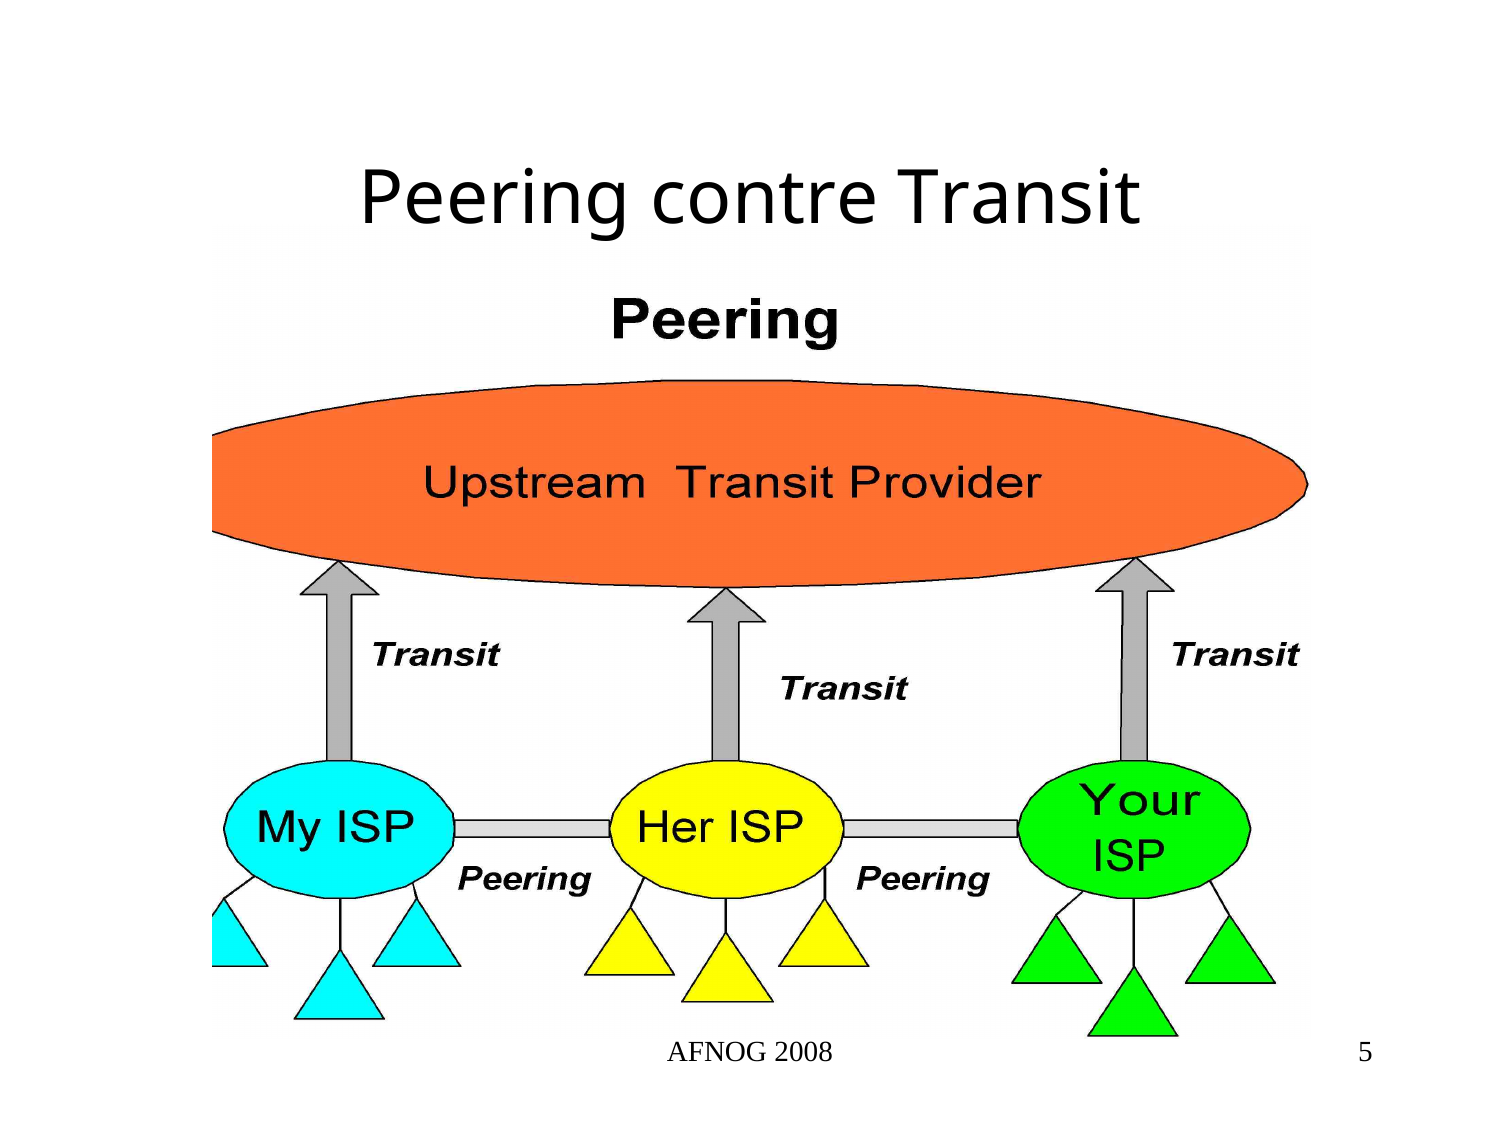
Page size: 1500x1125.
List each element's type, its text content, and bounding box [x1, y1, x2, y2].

text_box AFNOG 2008 [512, 1039, 988, 1101]
title Peering contre Transit [112, 41, 1388, 347]
text_box <number> [1074, 1025, 1388, 1101]
picture [212, 347, 1311, 1039]
